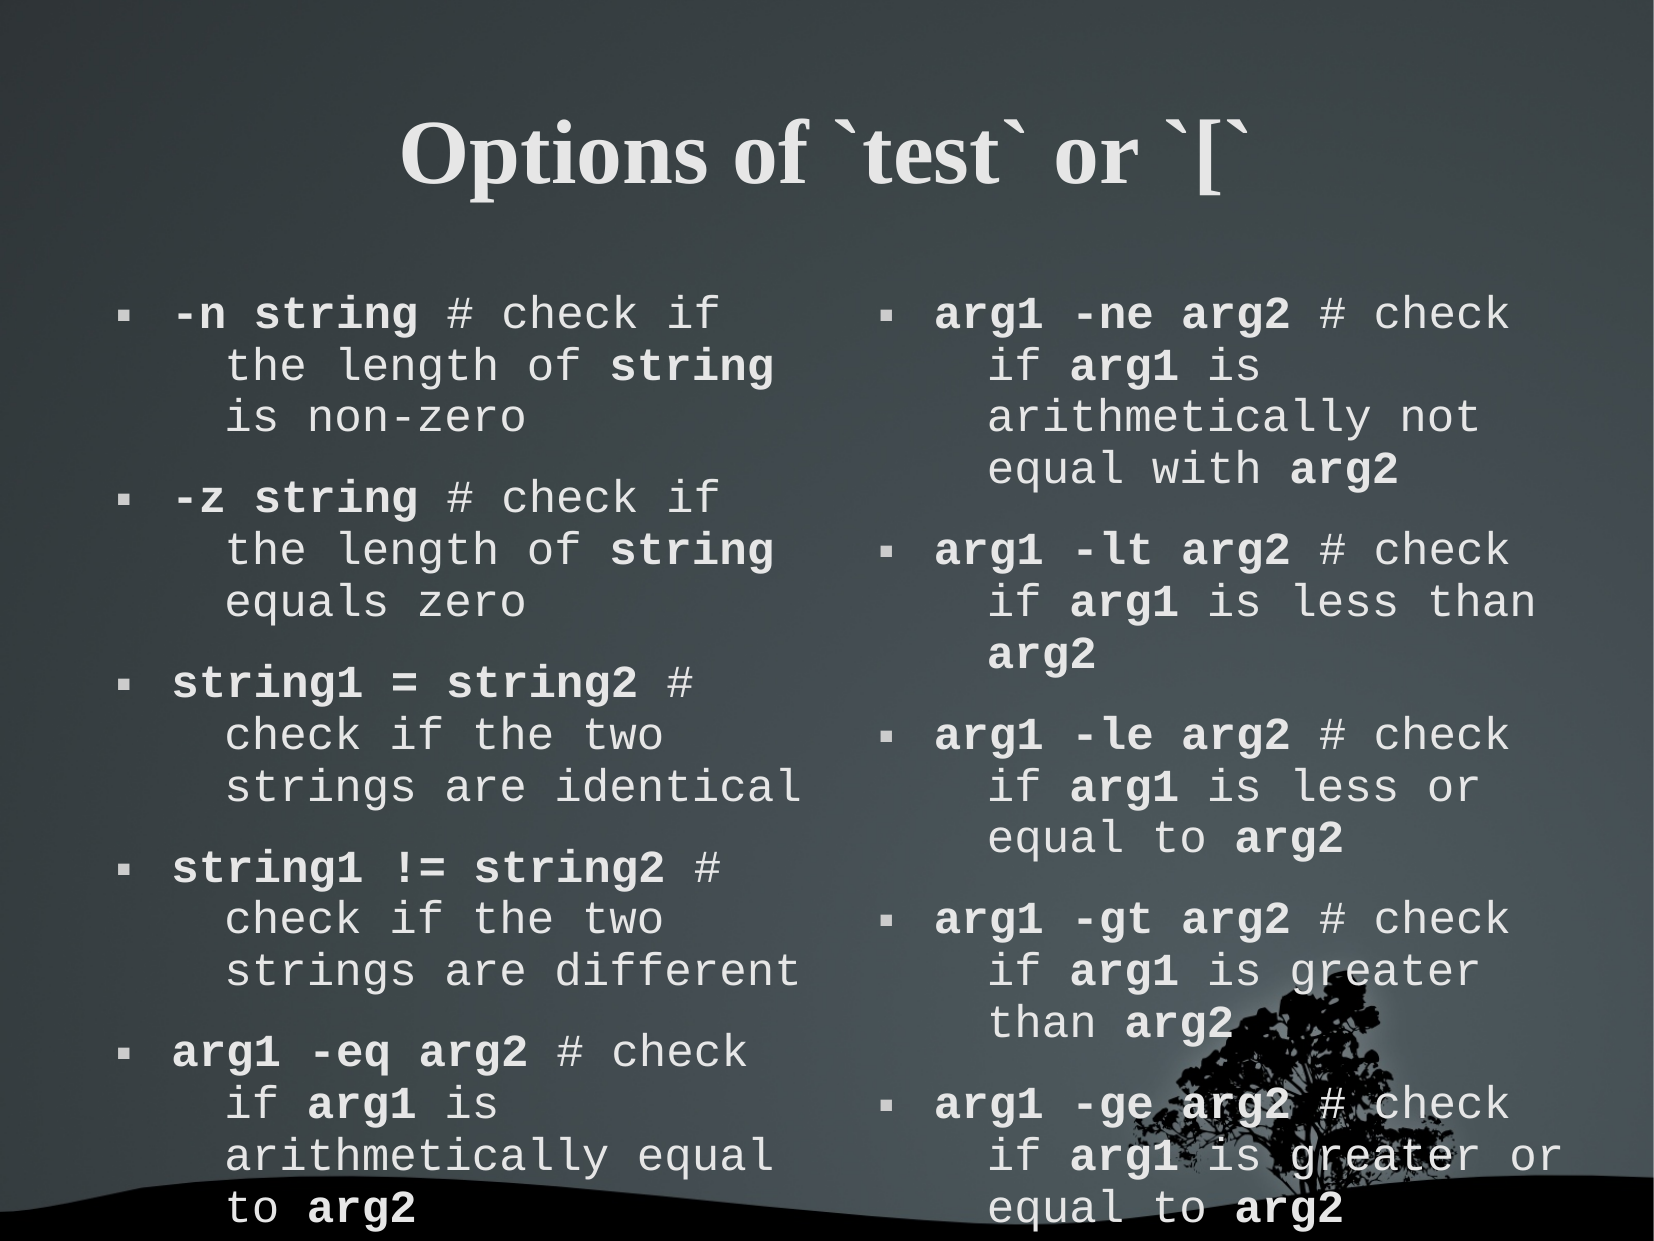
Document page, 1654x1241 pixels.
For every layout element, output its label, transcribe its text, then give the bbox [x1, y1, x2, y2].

list -n string # check if the length of string is non-zero -z string # check if the length of string equals zero string1 = string2 # check if the two strings are identical string1 != string2 # check if the two strings are different arg1 -eq arg2 # check if arg1 is arithmetically equal to arg2 [82, 290, 809, 1236]
title Options of `test` or `[` [82, 49, 1571, 257]
list arg1 -ne arg2 # check if arg1 is arithmetically not equal with arg2 arg1 -lt arg2 # check if arg1 is less than arg2 arg1 -le arg2 # check if arg1 is less or equal to arg2 arg1 -gt arg2 # check if arg1 is greater than arg2 arg1 -ge arg2 # check if arg1 is greater or equal to arg2 [845, 290, 1572, 1236]
picture [0, 0, 1654, 1241]
